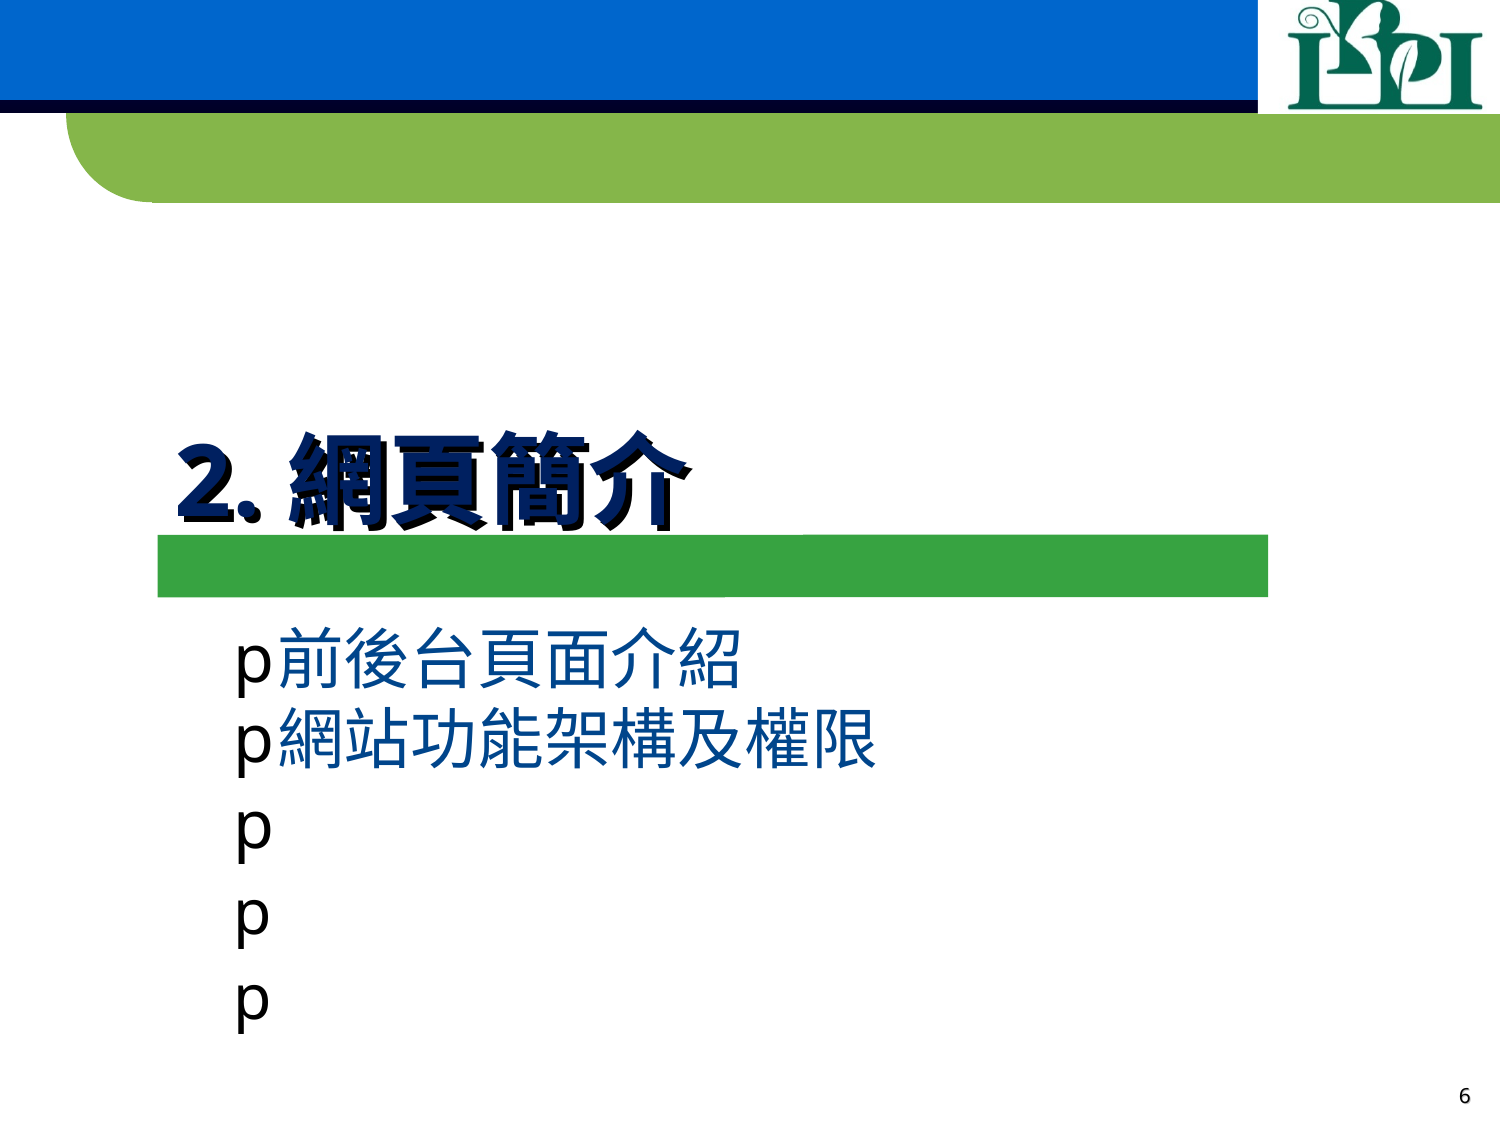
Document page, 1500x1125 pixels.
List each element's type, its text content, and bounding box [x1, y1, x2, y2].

text_box 2.網頁簡介 [159, 408, 892, 546]
text_box 前後台頁面介紹 網站功能架構及權限 [218, 609, 1058, 1019]
text_box [1399, 1074, 1500, 1125]
